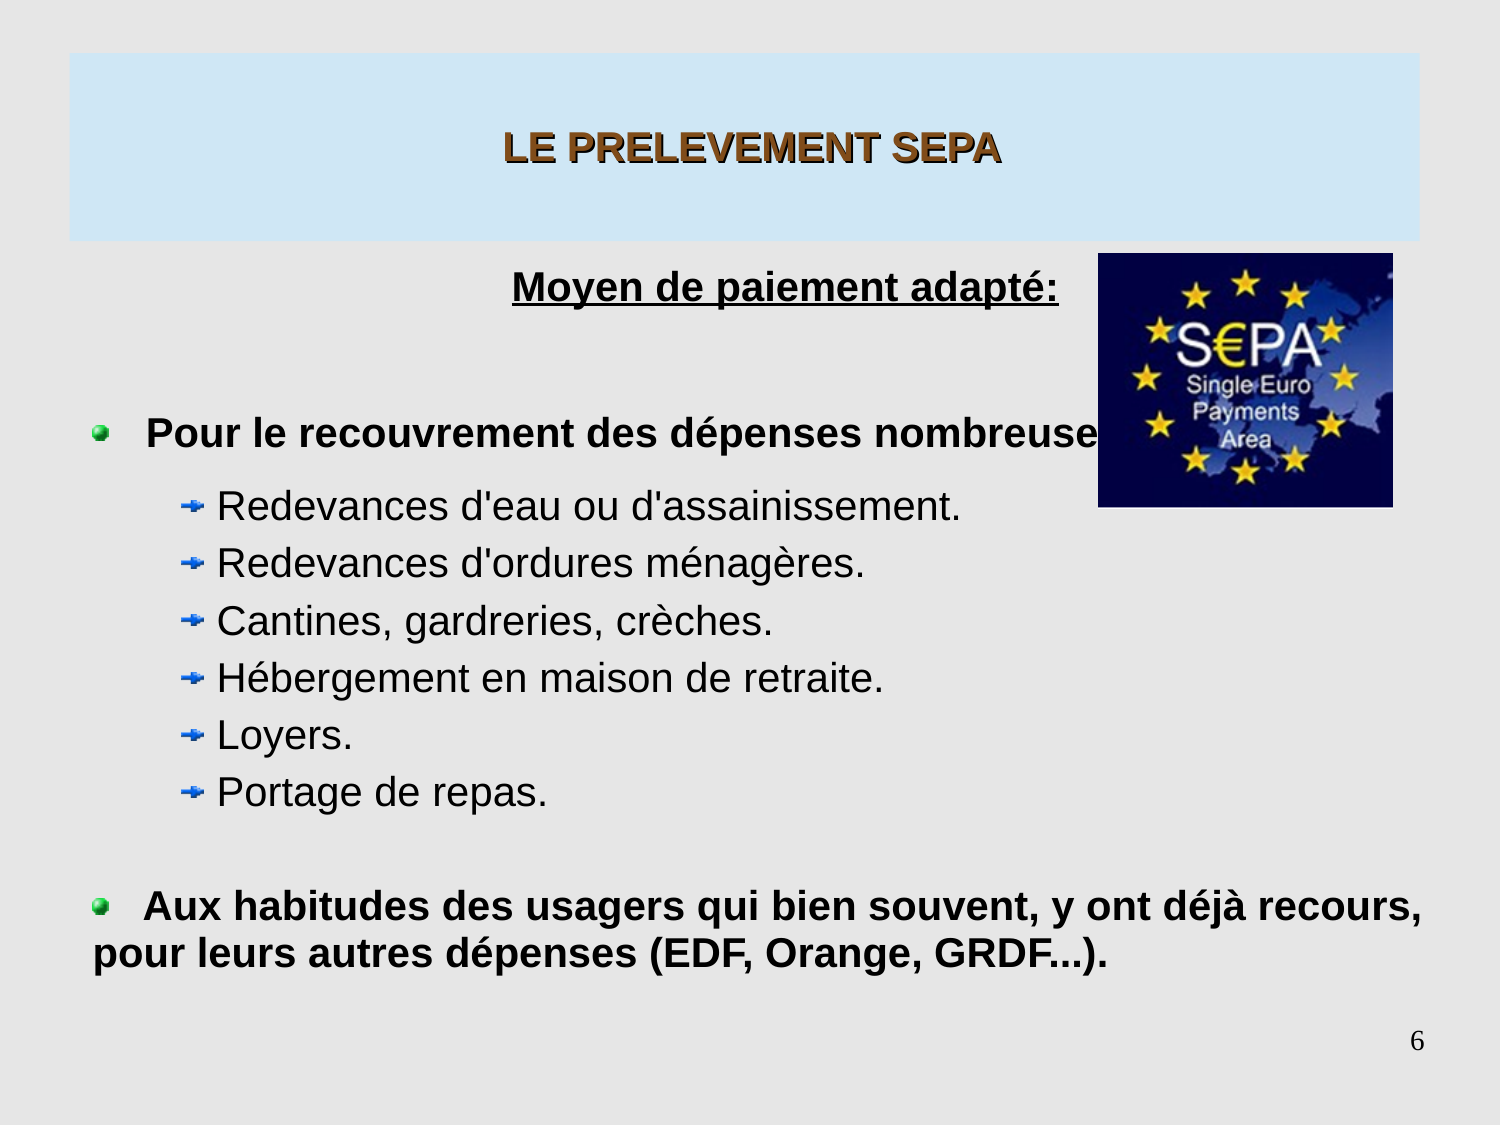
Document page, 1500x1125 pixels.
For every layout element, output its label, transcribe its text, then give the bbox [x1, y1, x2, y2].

title LE PRELEVEMENT SEPA [69, 53, 1420, 242]
list Moyen de paiement adapté: Pour le recouvrement des dépenses nombreuses et répétitives Redevances d'eau ou d'assainissement. Redevances d'ordures ménagères. Cantines, gardreries, crèches. Hébergement en maison de retraite. Loyers. Portage de repas. Aux habitudes des usagers qui bien souvent, y ont déjà recours, pour leurs autres dépenses (EDF, Orange, GRDF...). [75, 263, 1425, 1125]
picture [1098, 253, 1393, 509]
